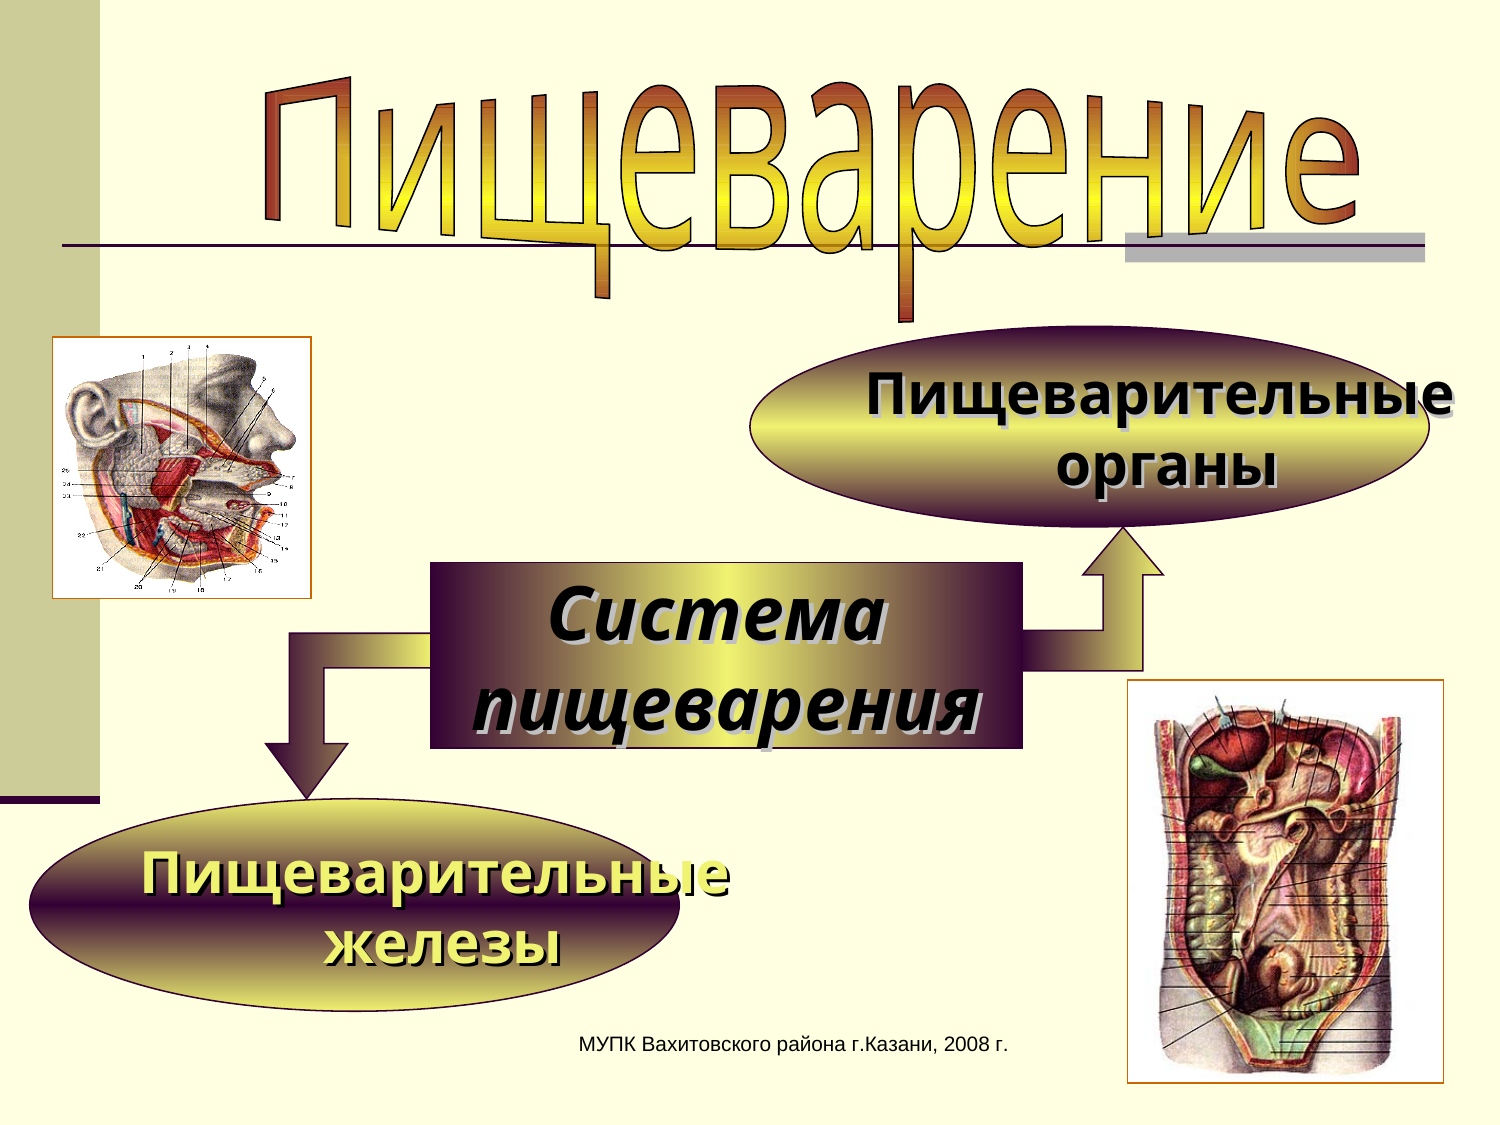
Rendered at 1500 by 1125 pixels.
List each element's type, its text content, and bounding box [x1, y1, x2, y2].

text_box Пищеварительные железы [29, 798, 680, 1012]
text_box Пищеварение [1087, 95, 1162, 242]
text_box Пищеварение [1188, 104, 1264, 235]
text_box [1021, 527, 1164, 671]
text_box Система пищеварения [431, 562, 1022, 748]
picture [1128, 680, 1443, 1083]
text_box Пищеварение [716, 85, 789, 250]
picture [53, 338, 311, 598]
text_box Пищеварение [898, 83, 976, 323]
text_box Пищеварение [1285, 118, 1359, 224]
text_box Пищеварение [621, 85, 695, 251]
text_box Пищеварение [379, 103, 455, 236]
text_box Пищеварение [481, 91, 610, 299]
text_box Пищеварение [992, 89, 1066, 248]
text_box Пищеварение [802, 82, 873, 254]
text_box [265, 633, 431, 799]
text_box Пищеварительные органы [749, 326, 1430, 527]
text_box Пищеварение [265, 77, 351, 227]
